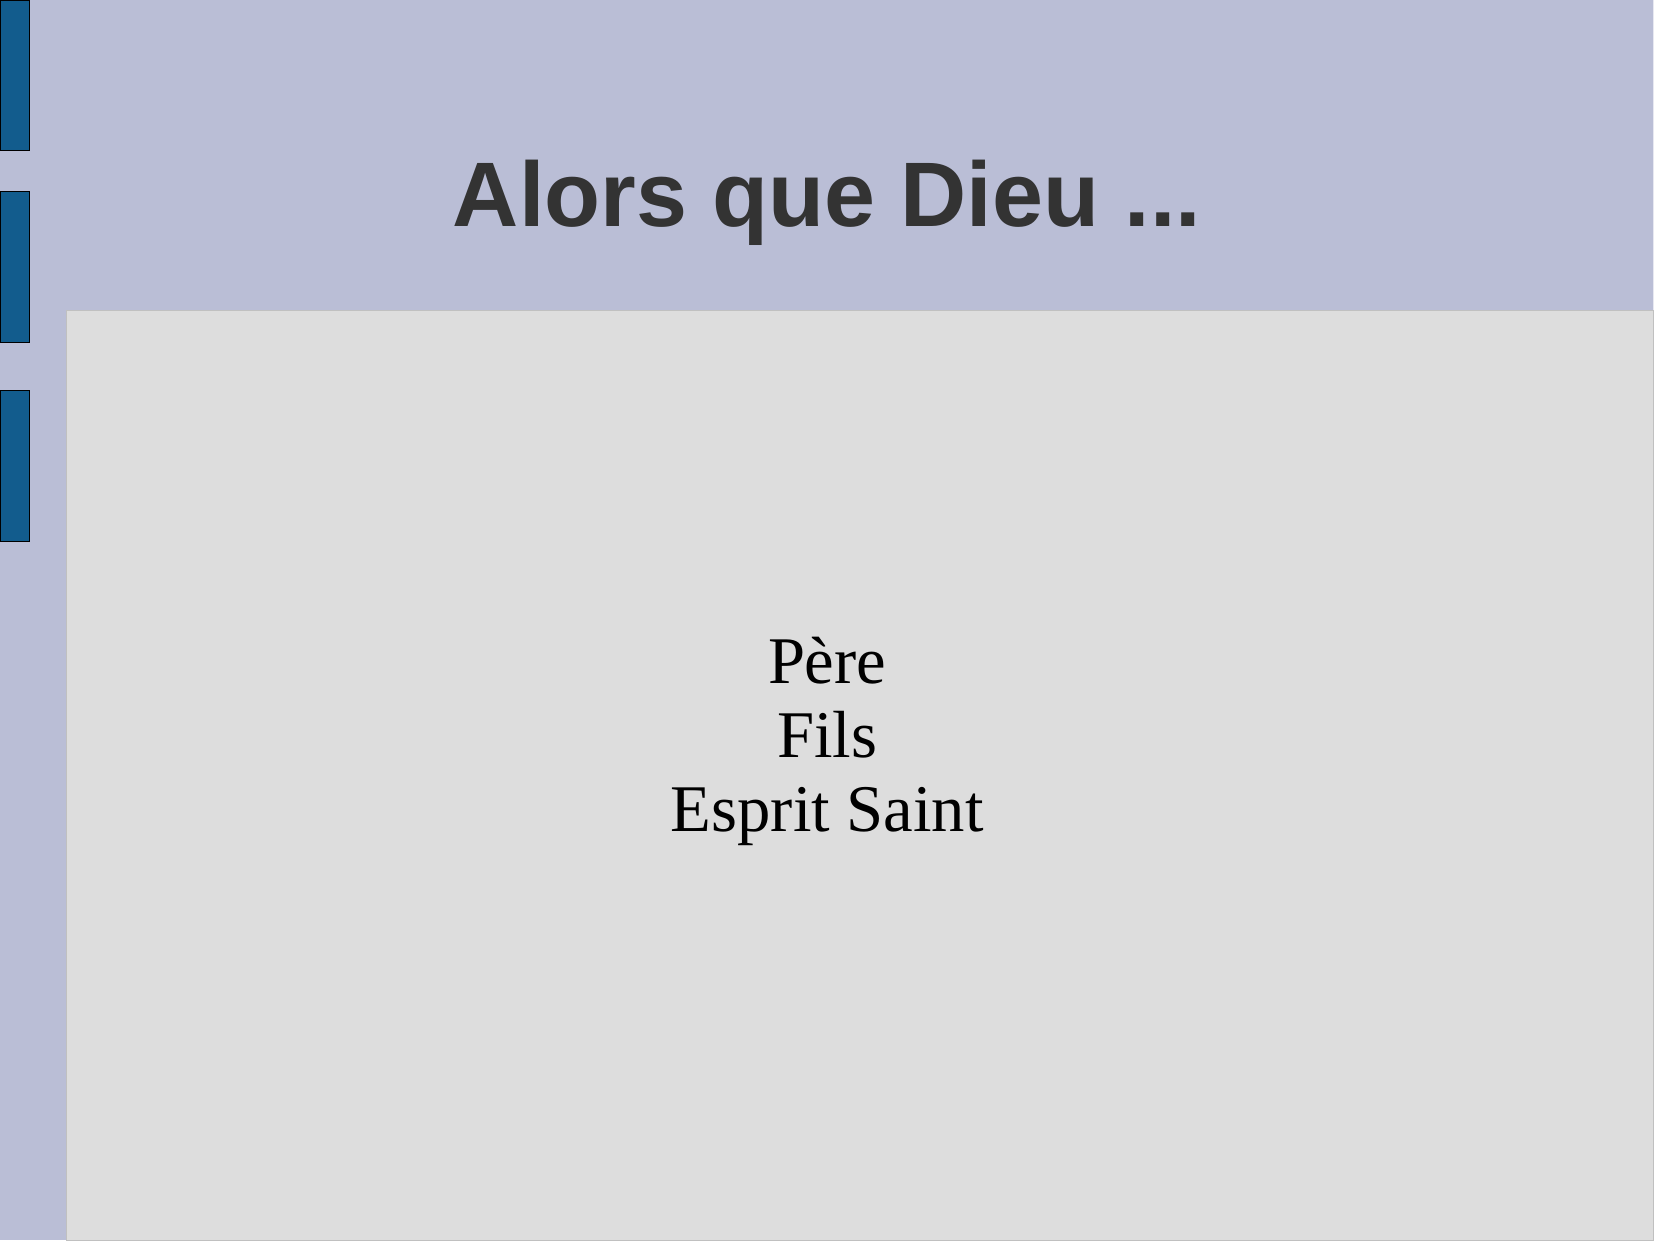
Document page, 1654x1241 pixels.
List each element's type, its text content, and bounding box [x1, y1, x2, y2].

subtitle Père Fils Esprit Saint [121, 352, 1534, 1119]
title Alors que Dieu ... [121, 98, 1534, 291]
